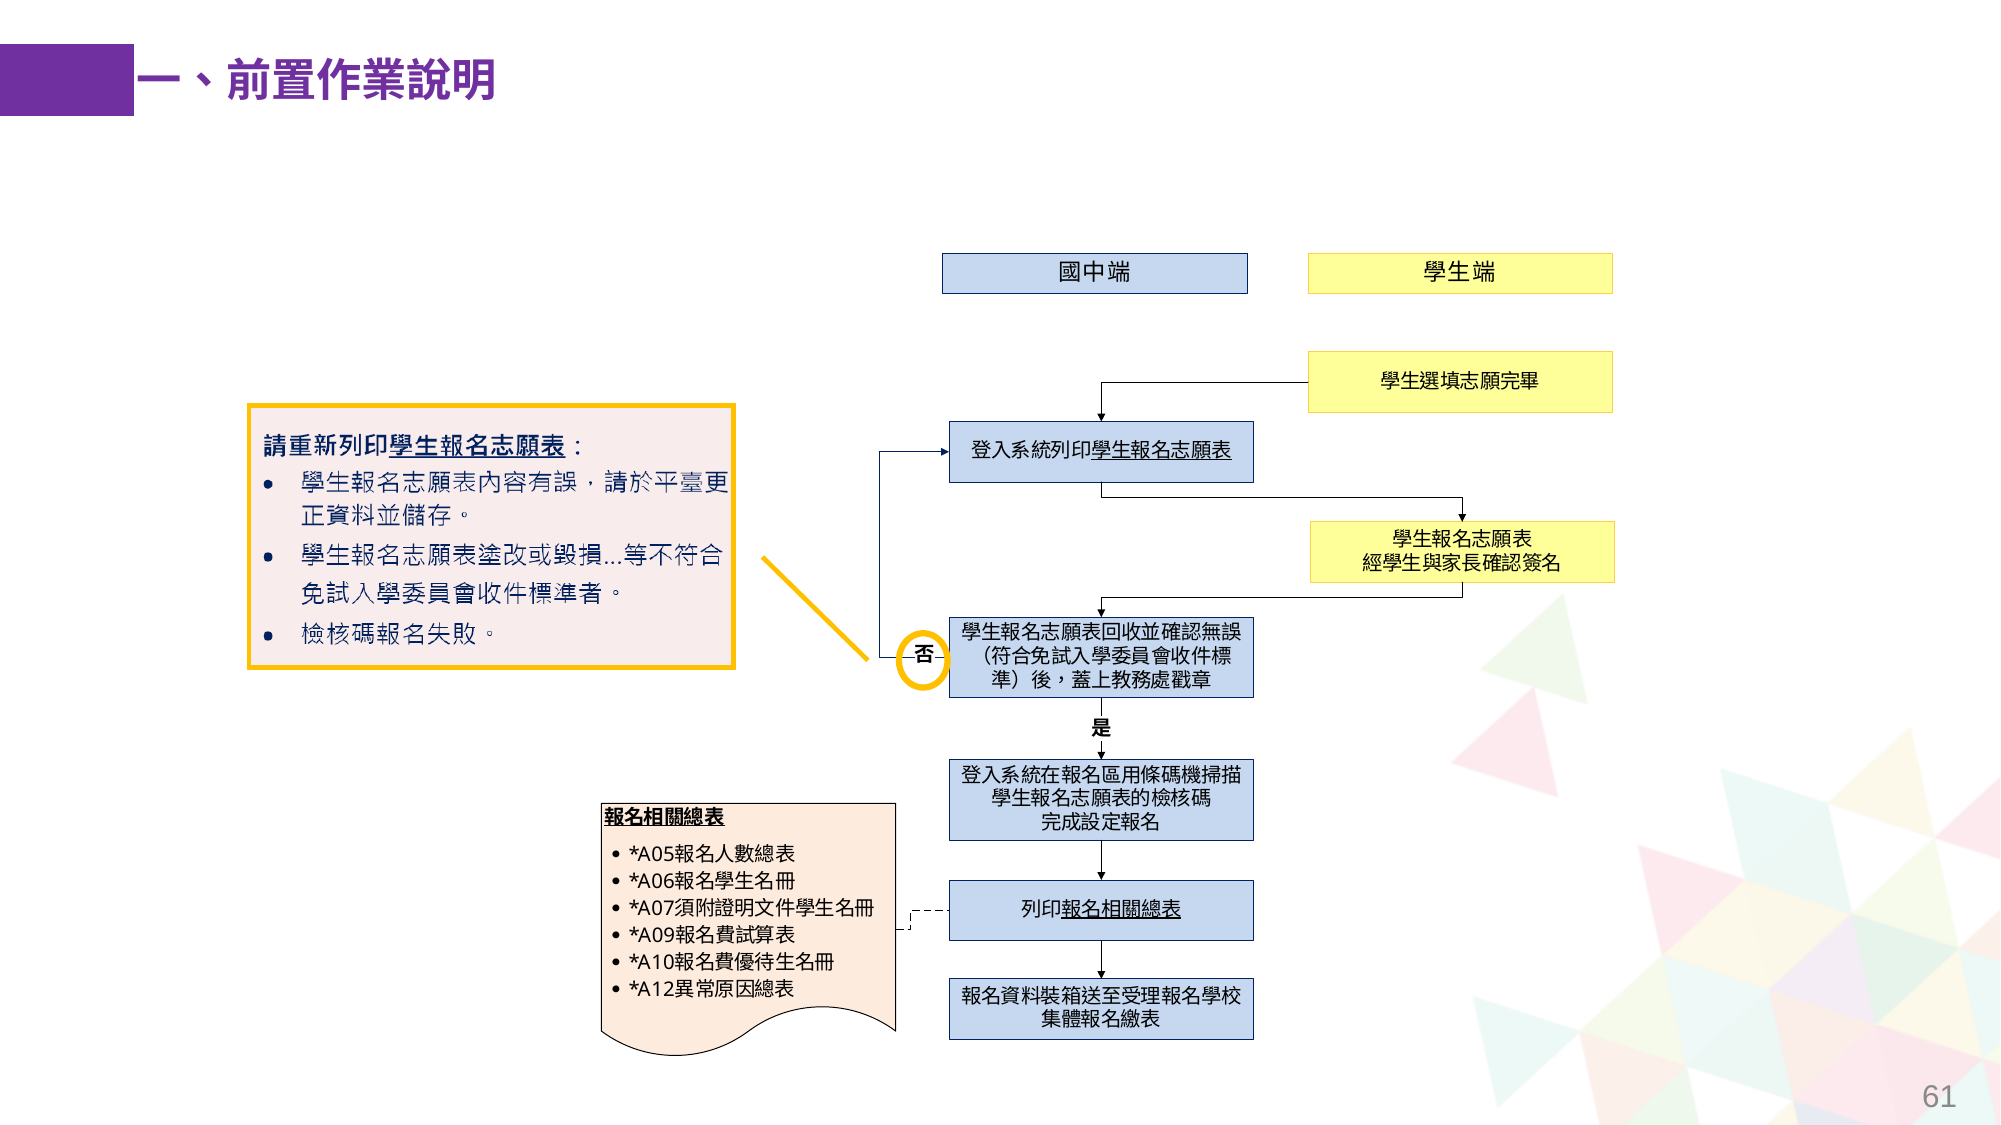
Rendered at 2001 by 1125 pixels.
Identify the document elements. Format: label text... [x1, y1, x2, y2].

text_box 一、前置作業說明 [121, 43, 860, 114]
chart [546, 213, 1617, 1088]
text_box 61 [1907, 1064, 2000, 1125]
text_box [0, 44, 134, 116]
picture [251, 407, 732, 665]
